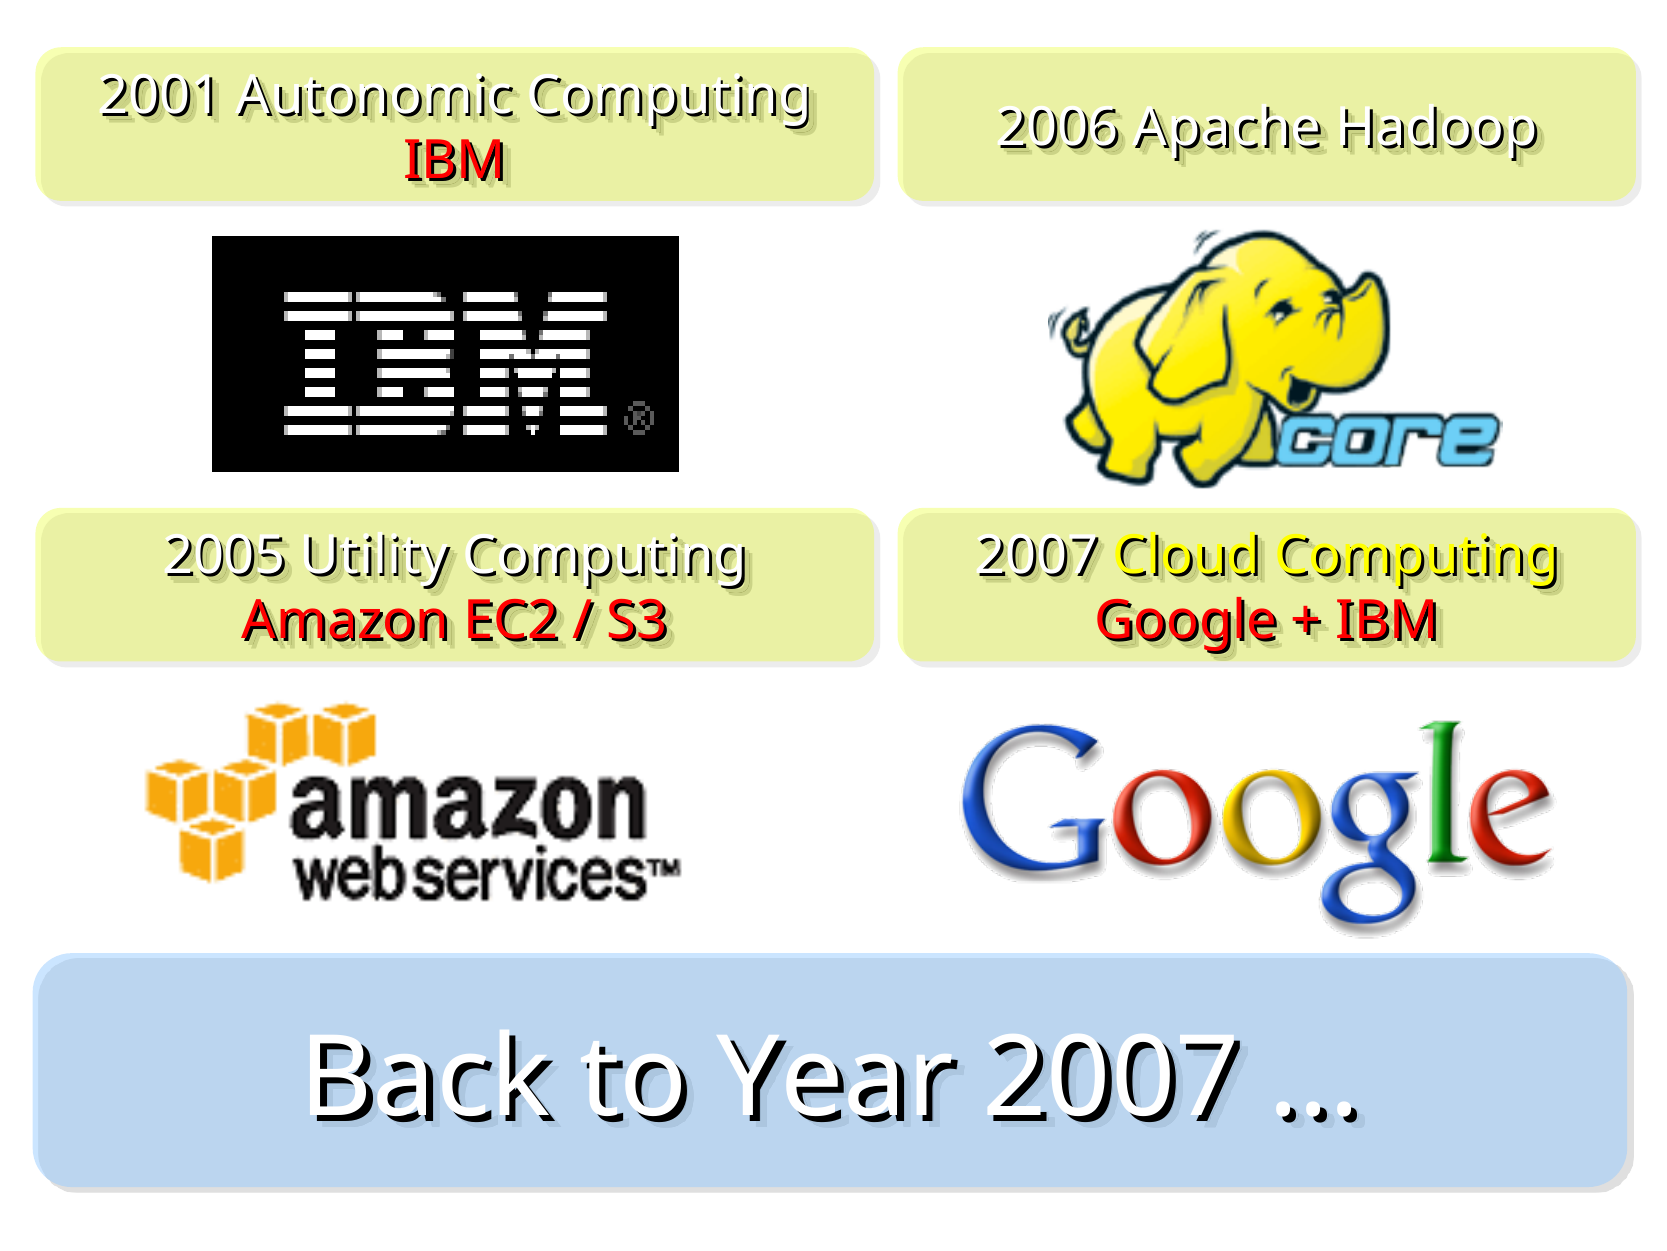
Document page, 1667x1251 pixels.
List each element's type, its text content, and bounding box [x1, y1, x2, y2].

picture [212, 236, 680, 473]
text_box 2007 Cloud Computing Google + IBM [897, 507, 1636, 662]
picture [1048, 225, 1503, 492]
picture [946, 715, 1571, 943]
text_box 2005 Utility Computing Amazon EC2 / S3 [35, 507, 875, 662]
text_box 2001 Autonomic Computing IBM [35, 47, 875, 201]
text_box 2006 Apache Hadoop [897, 47, 1636, 201]
picture [109, 692, 692, 929]
text_box Back to Year 2007 ... [32, 953, 1628, 1188]
